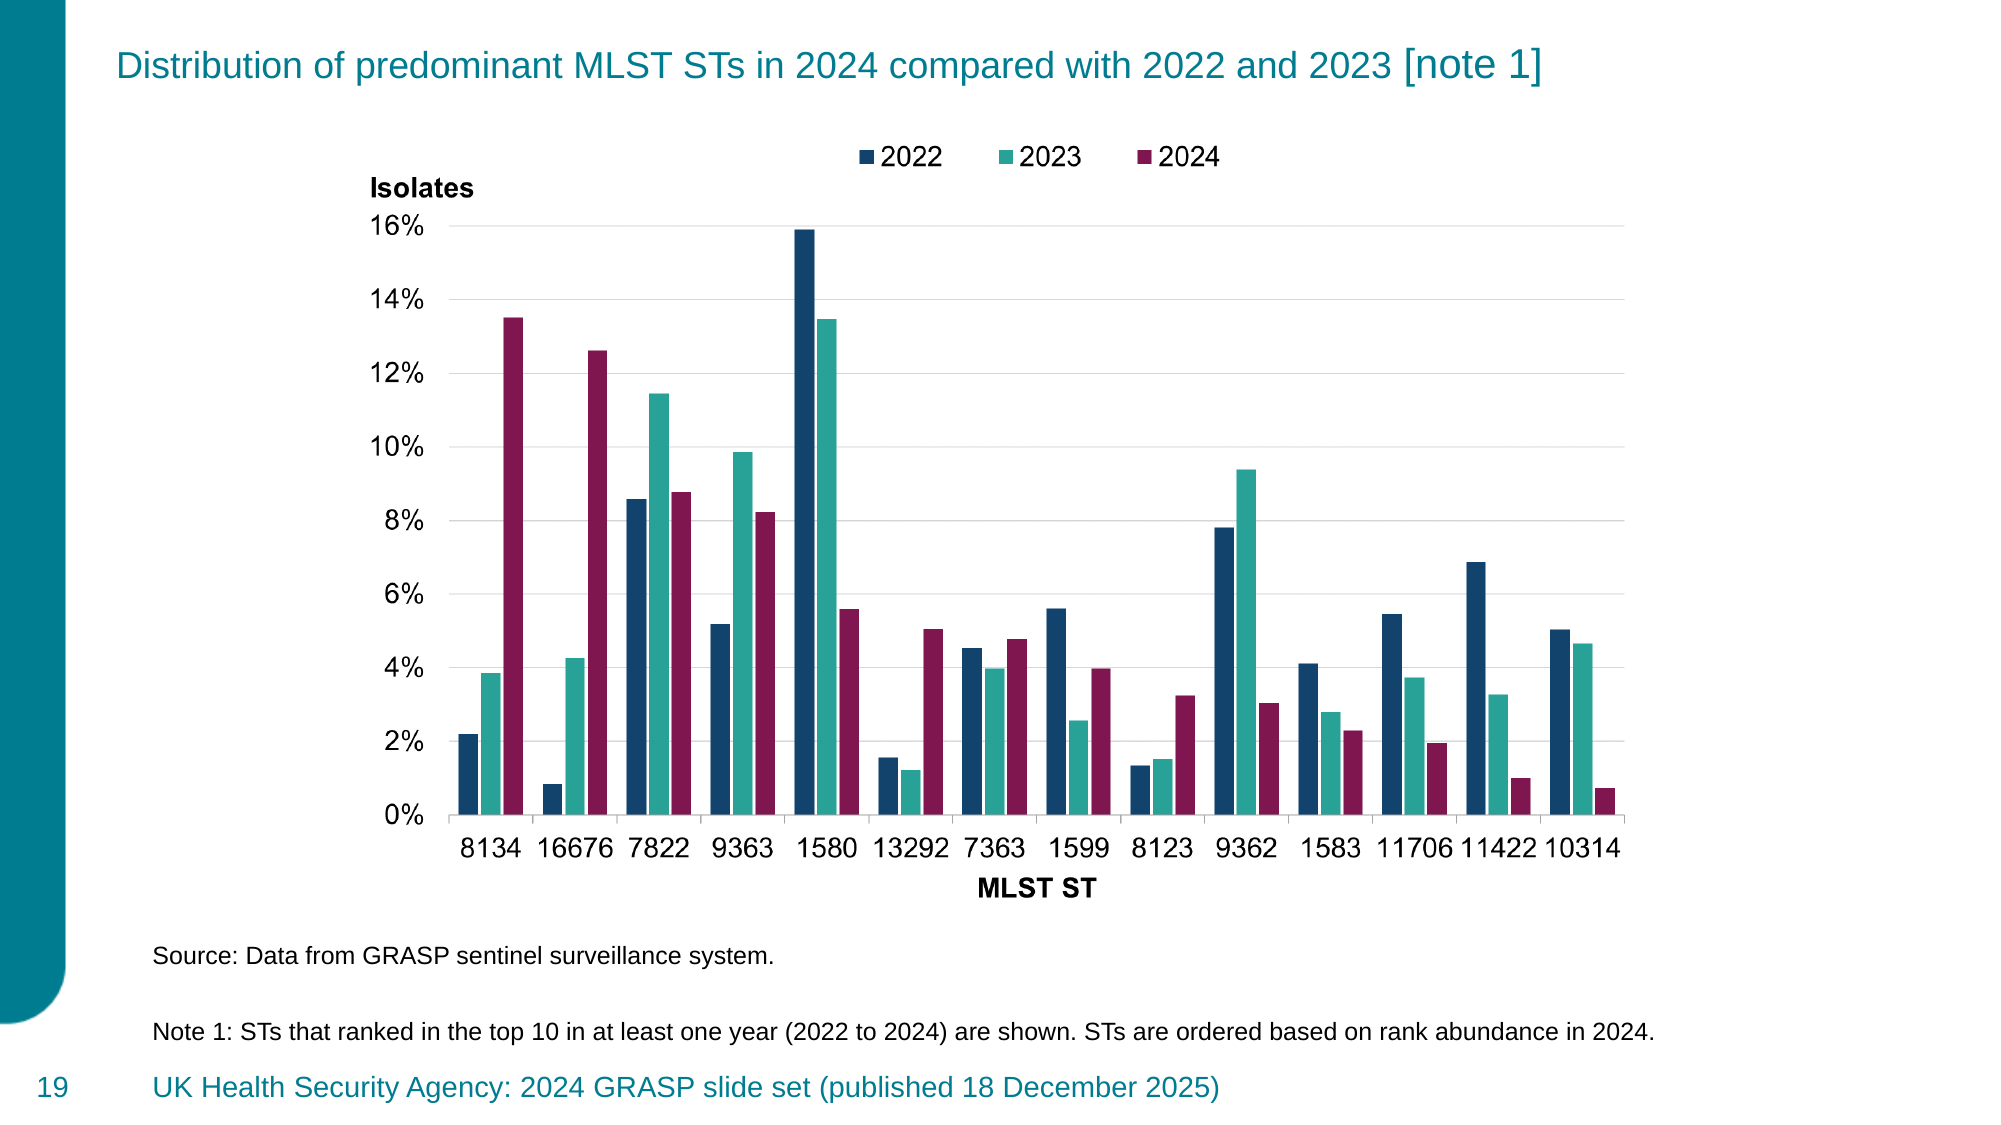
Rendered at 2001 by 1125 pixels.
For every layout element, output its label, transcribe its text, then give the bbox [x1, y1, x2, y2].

text_box [21, 1056, 120, 1117]
picture [361, 125, 1636, 912]
text_box UK Health Security Agency: 2024 GRASP slide set (published 18 December 2025) [137, 1056, 1780, 1116]
text_box Source: Data from GRASP sentinel surveillance system. Note 1: STs that ranked in the top 10 in at least one year (2022 to 2024) are shown. STs are ordered based on rank abundance in 2024. [137, 932, 1733, 1052]
title Distribution of predominant MLST STs in 2024 compared with 2022 and 2023 [note 1] [101, 29, 1926, 105]
